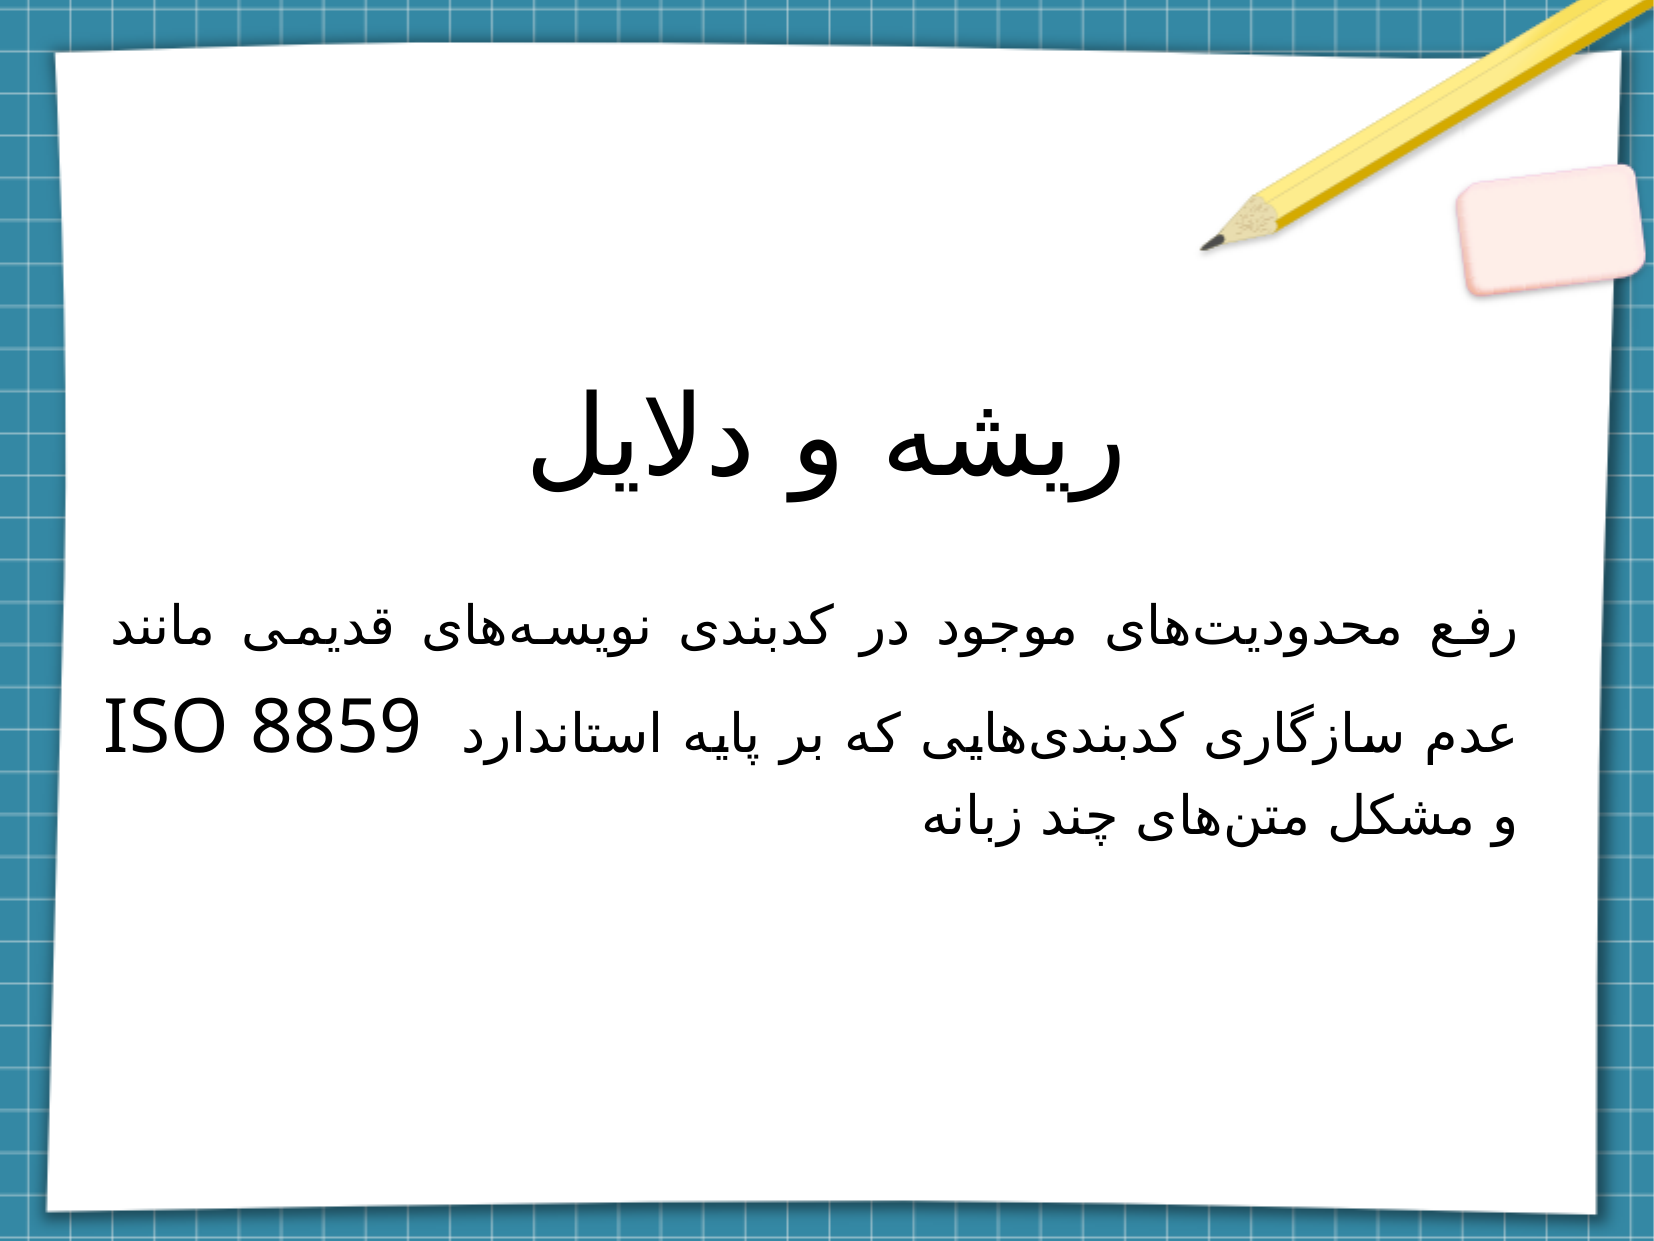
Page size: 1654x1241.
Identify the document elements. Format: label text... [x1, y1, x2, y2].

title ریشه و دلایل [82, 332, 1571, 541]
picture [0, 0, 1654, 1241]
list رفع محدودیت‌های موجود در کدبندی نویسه‌های قدیمی مانند عدم سازگاری کدبندی‌هایی که بر پایه استاندارد ISO 8859 و مشکل متن‌های چند زبانه [101, 585, 1591, 1126]
